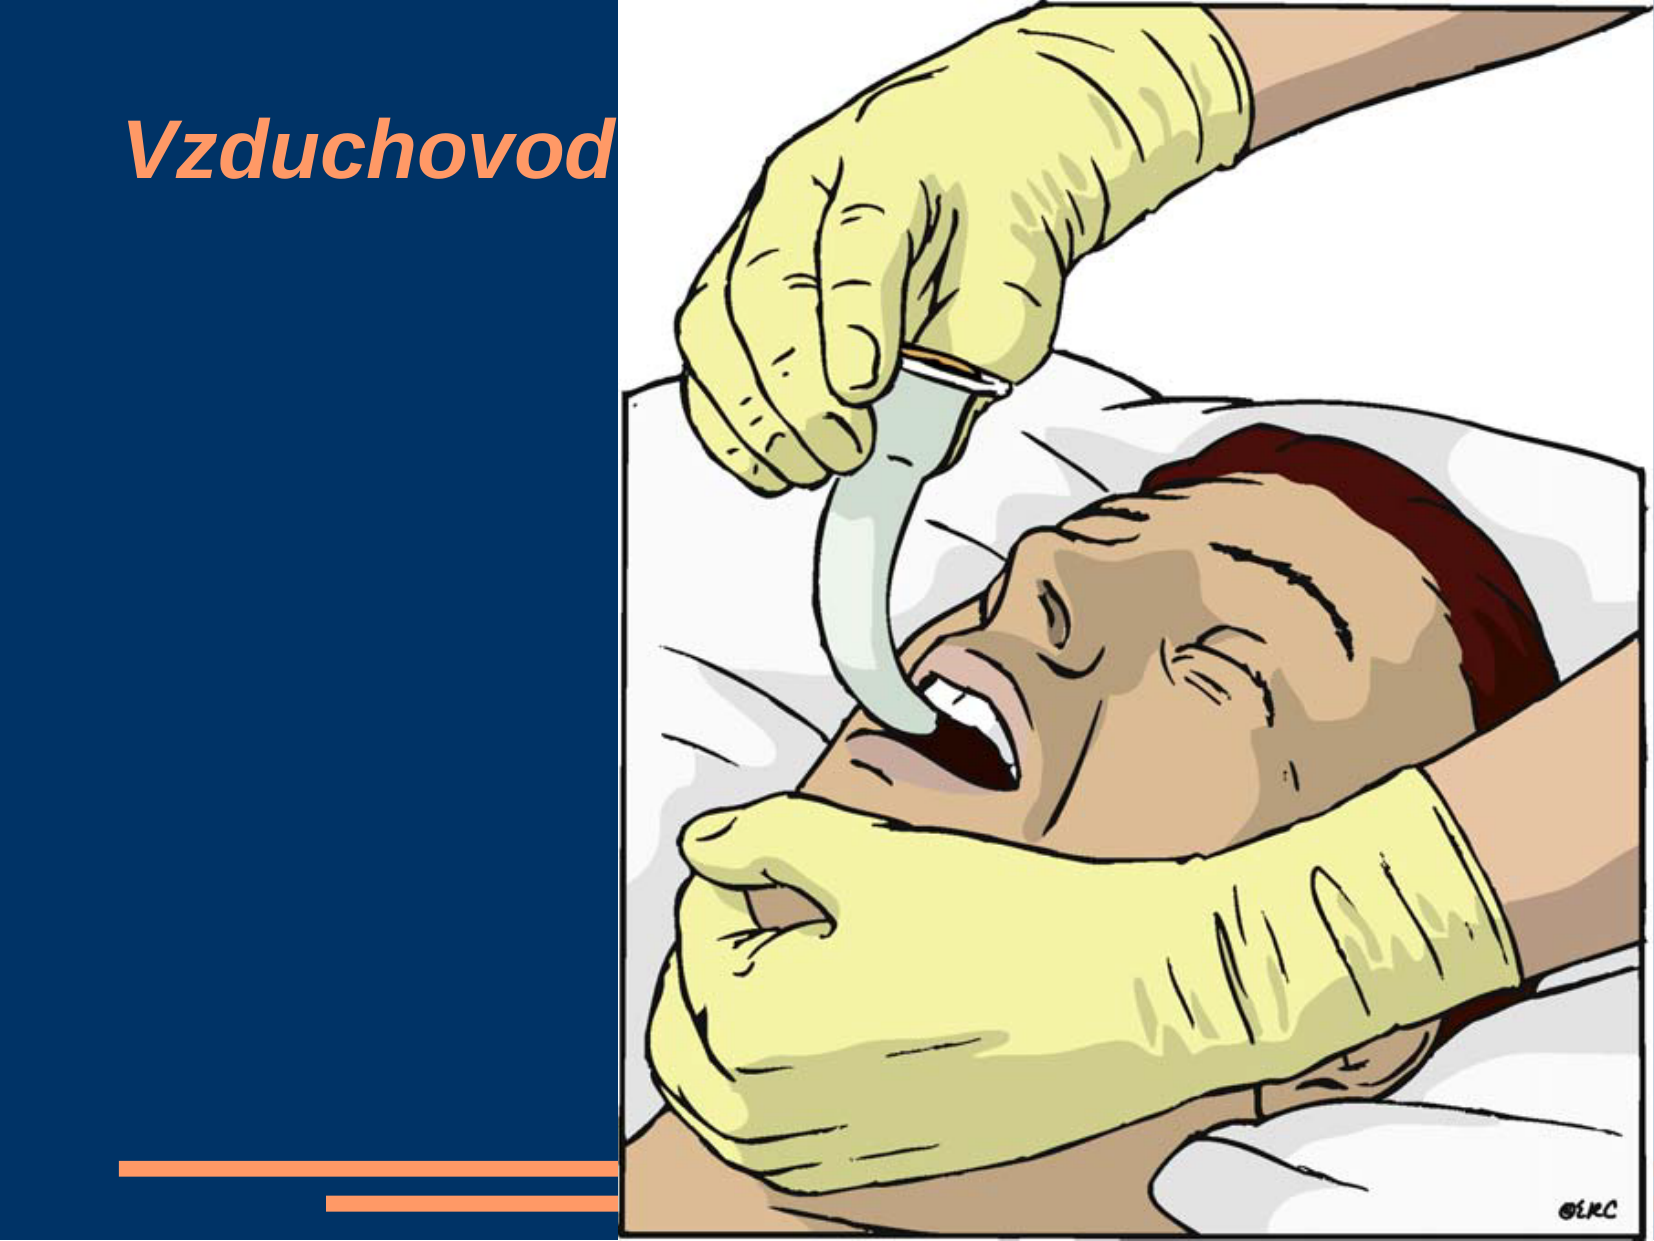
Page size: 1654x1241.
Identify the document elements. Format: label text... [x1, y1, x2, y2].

picture [618, 0, 1654, 1241]
title Vzduchovod [121, 46, 618, 254]
